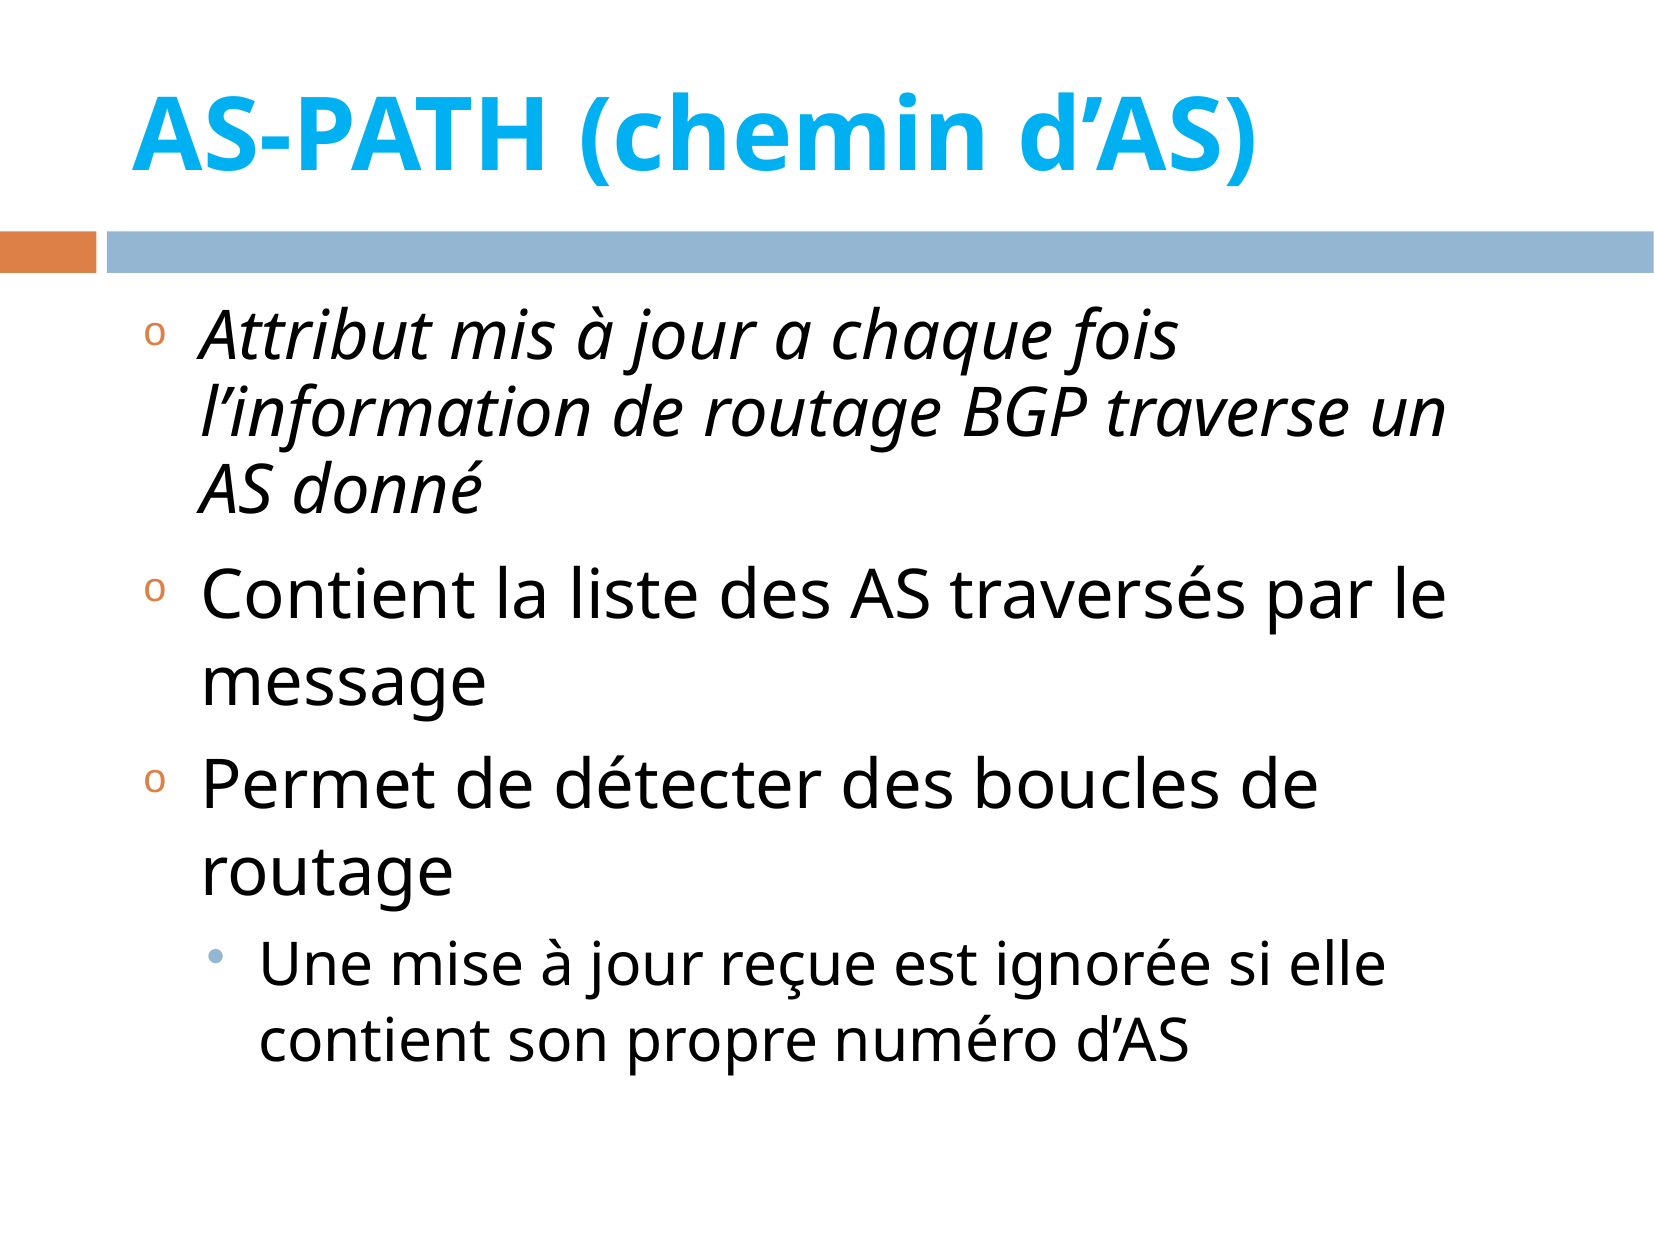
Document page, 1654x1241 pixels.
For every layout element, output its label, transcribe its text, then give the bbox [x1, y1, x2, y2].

title AS-PATH (chemin d’AS)‏ [114, 70, 1521, 277]
list Attribut mis à jour a chaque fois l’information de routage BGP traverse un AS donné Contient la liste des AS traversés par le message Permet de détecter des boucles de routage Une mise à jour reçue est ignorée si elle contient son propre numéro d’AS [123, 289, 1558, 1131]
